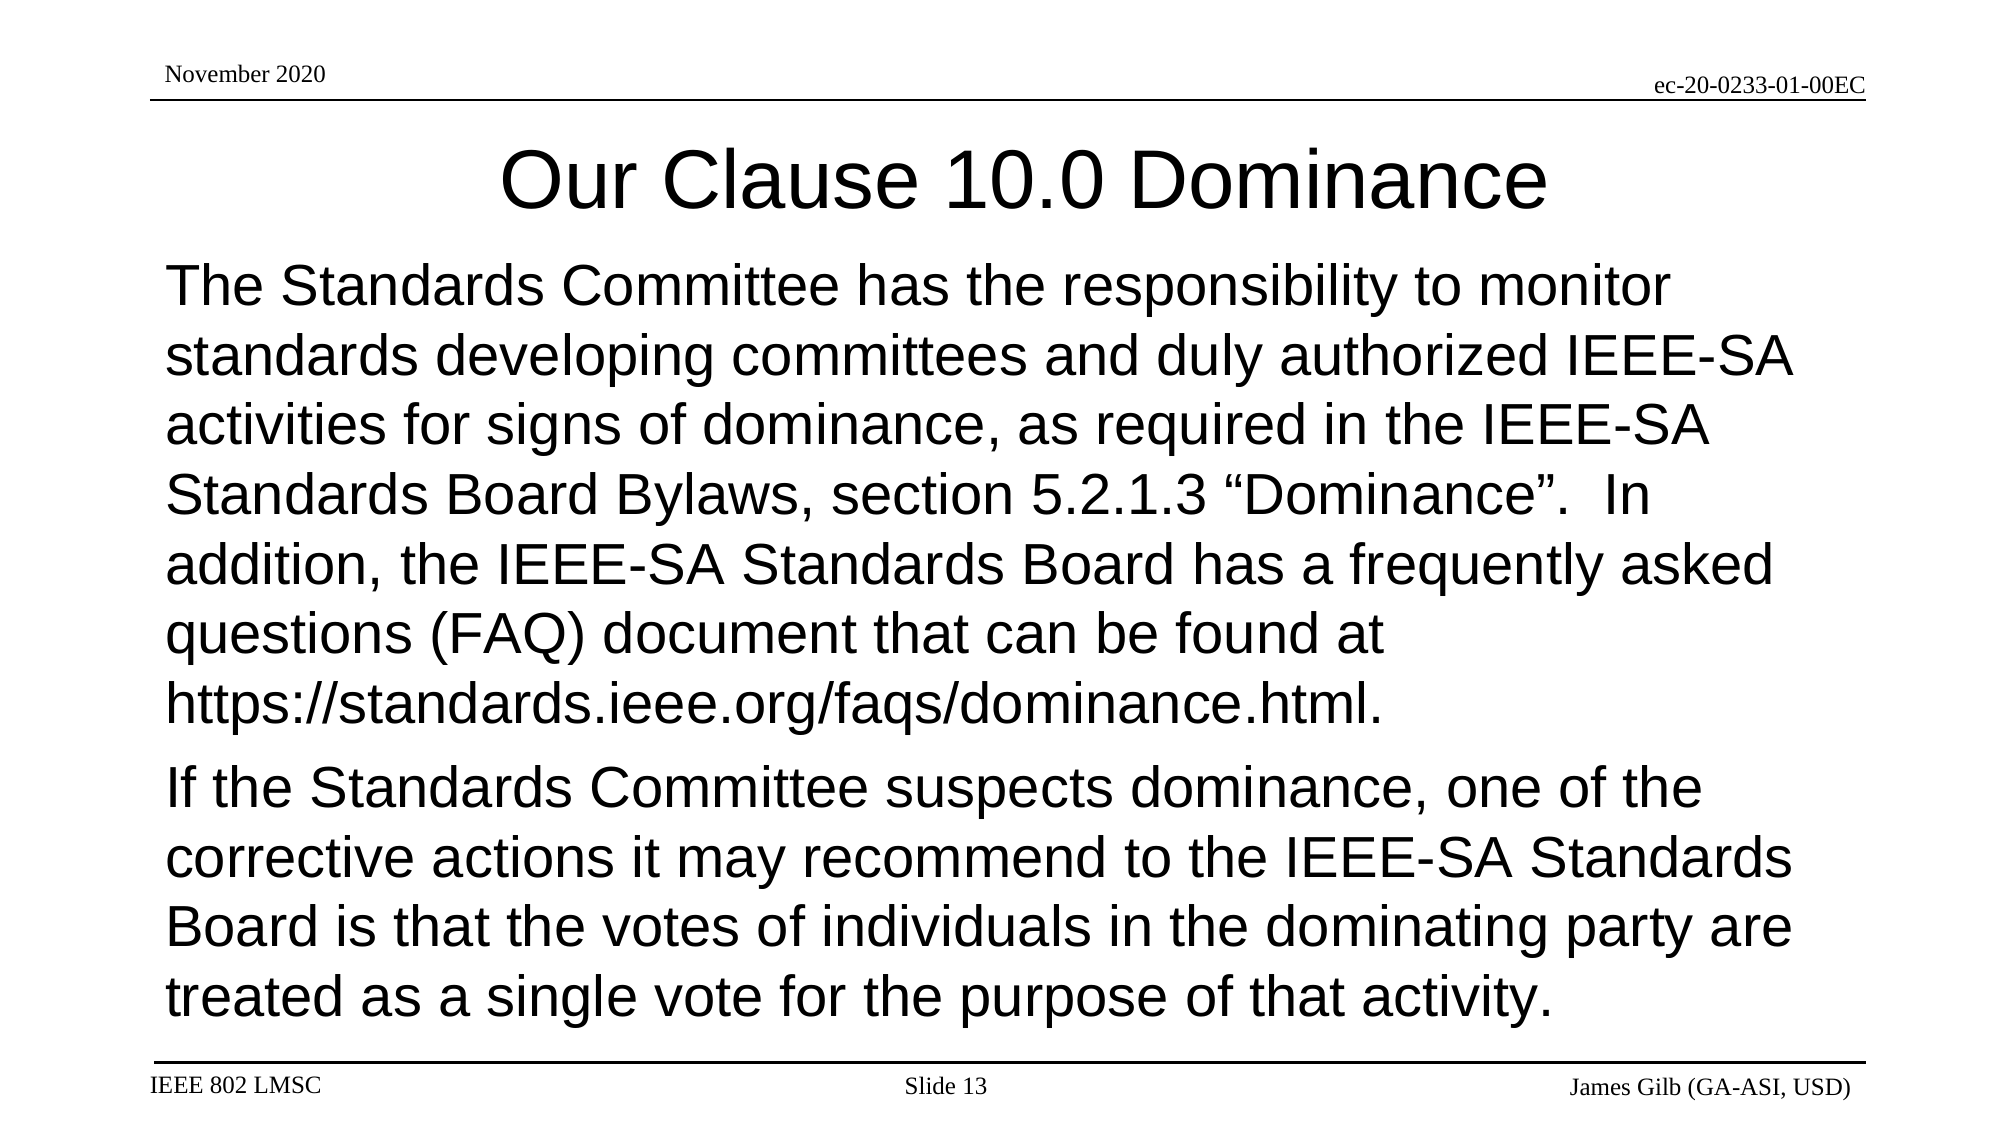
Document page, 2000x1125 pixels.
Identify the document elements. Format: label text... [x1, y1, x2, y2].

title Our Clause 10.0 Dominance [149, 112, 1900, 238]
list The Standards Committee has the responsibility to monitor standards developing committees and duly authorized IEEE-SA activities for signs of dominance, as required in the IEEE-SA Standards Board Bylaws, section 5.2.1.3 “Dominance”. In addition, the IEEE-SA Standards Board has a frequently asked questions (FAQ) document that can be found at https://standards.ieee.org/faqs/dominance.html. If the Standards Committee suspects dominance, one of the corrective actions it may recommend to the IEEE-SA Standards Board is that the votes of individuals in the dominating party are treated as a single vote for the purpose of that activity. [149, 239, 1900, 1051]
